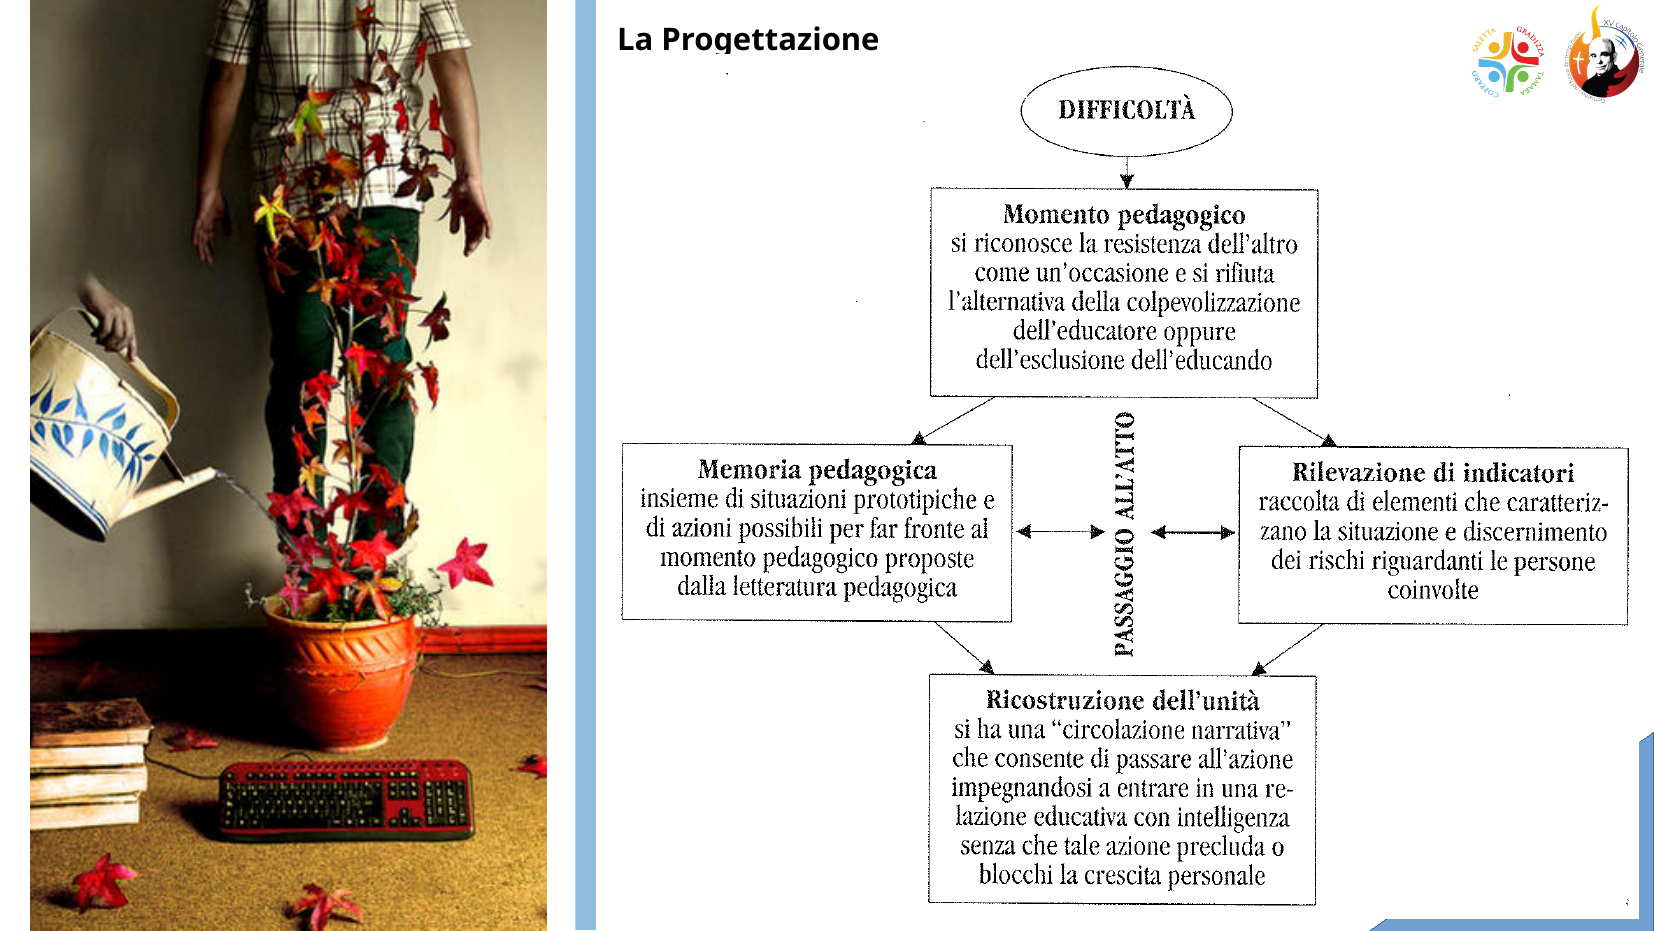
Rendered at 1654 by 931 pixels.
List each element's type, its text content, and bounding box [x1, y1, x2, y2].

picture [30, 0, 547, 931]
picture [611, 4, 1646, 919]
text_box La Progettazione [602, 9, 1335, 63]
